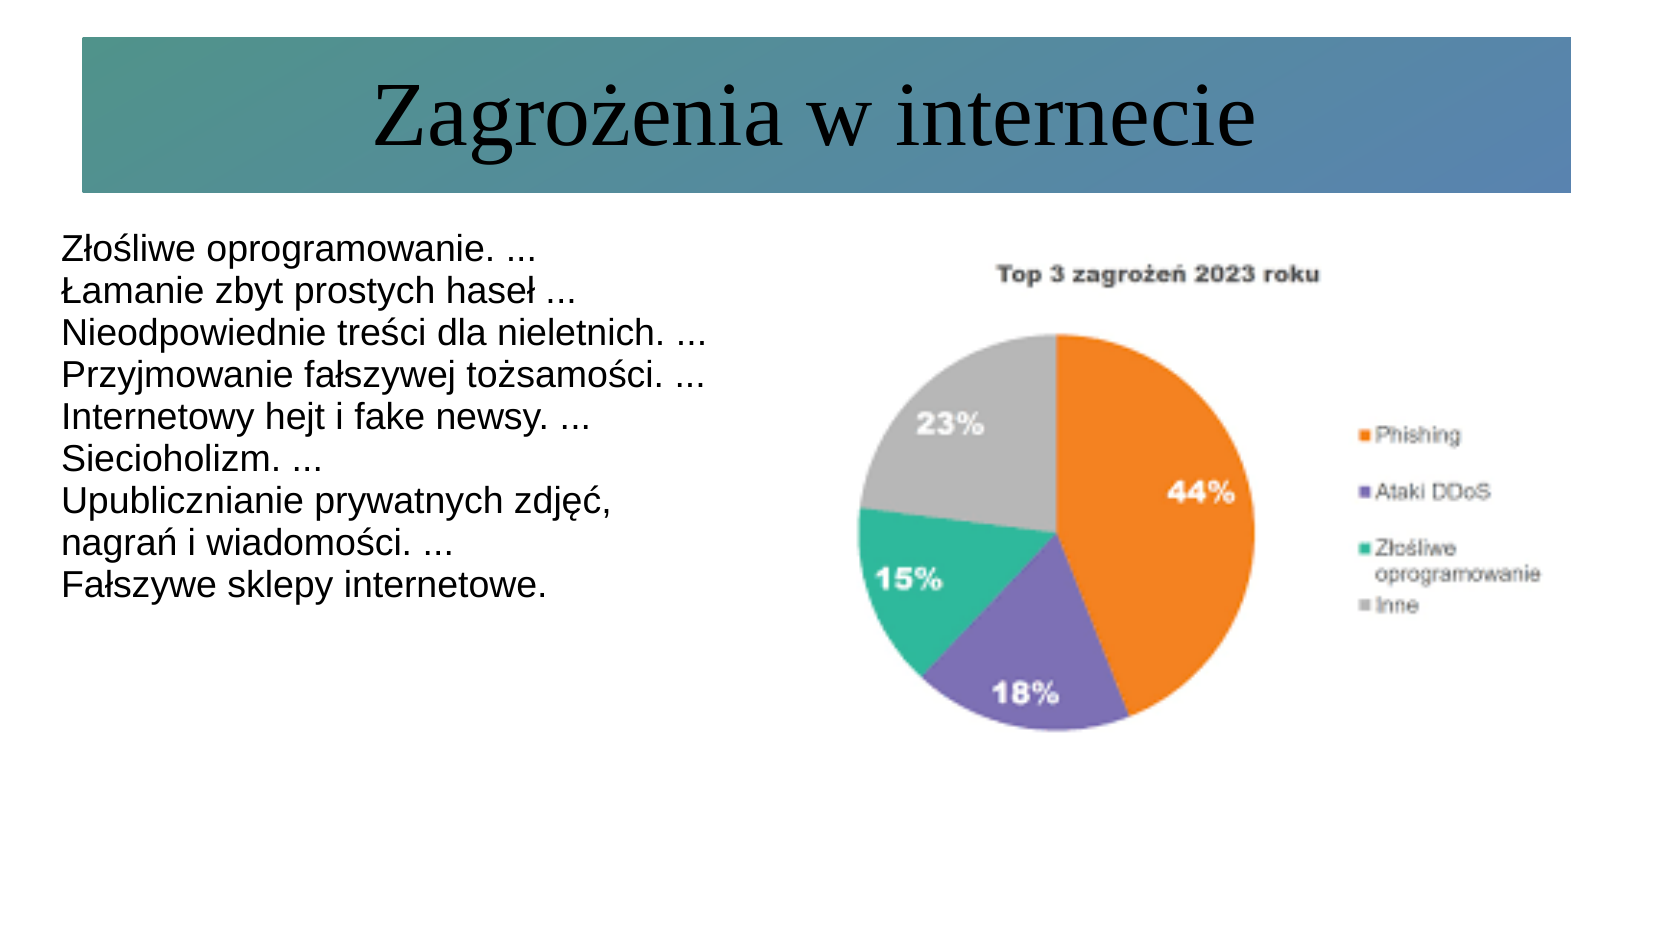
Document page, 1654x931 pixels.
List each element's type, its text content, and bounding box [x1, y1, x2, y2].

title Zagrożenia w internecie [82, 37, 1571, 193]
picture [763, 248, 1555, 776]
text_box Złośliwe oprogramowanie. ... Łamanie zbyt prostych haseł ... Nieodpowiednie treści dla nieletnich. ... Przyjmowanie fałszywej tożsamości. ... Internetowy hejt i fake newsy. ... Siecioholizm. ... Upublicznianie prywatnych zdjęć, nagrań i wiadomości. ... Fałszywe sklepy internetowe. [46, 220, 739, 832]
